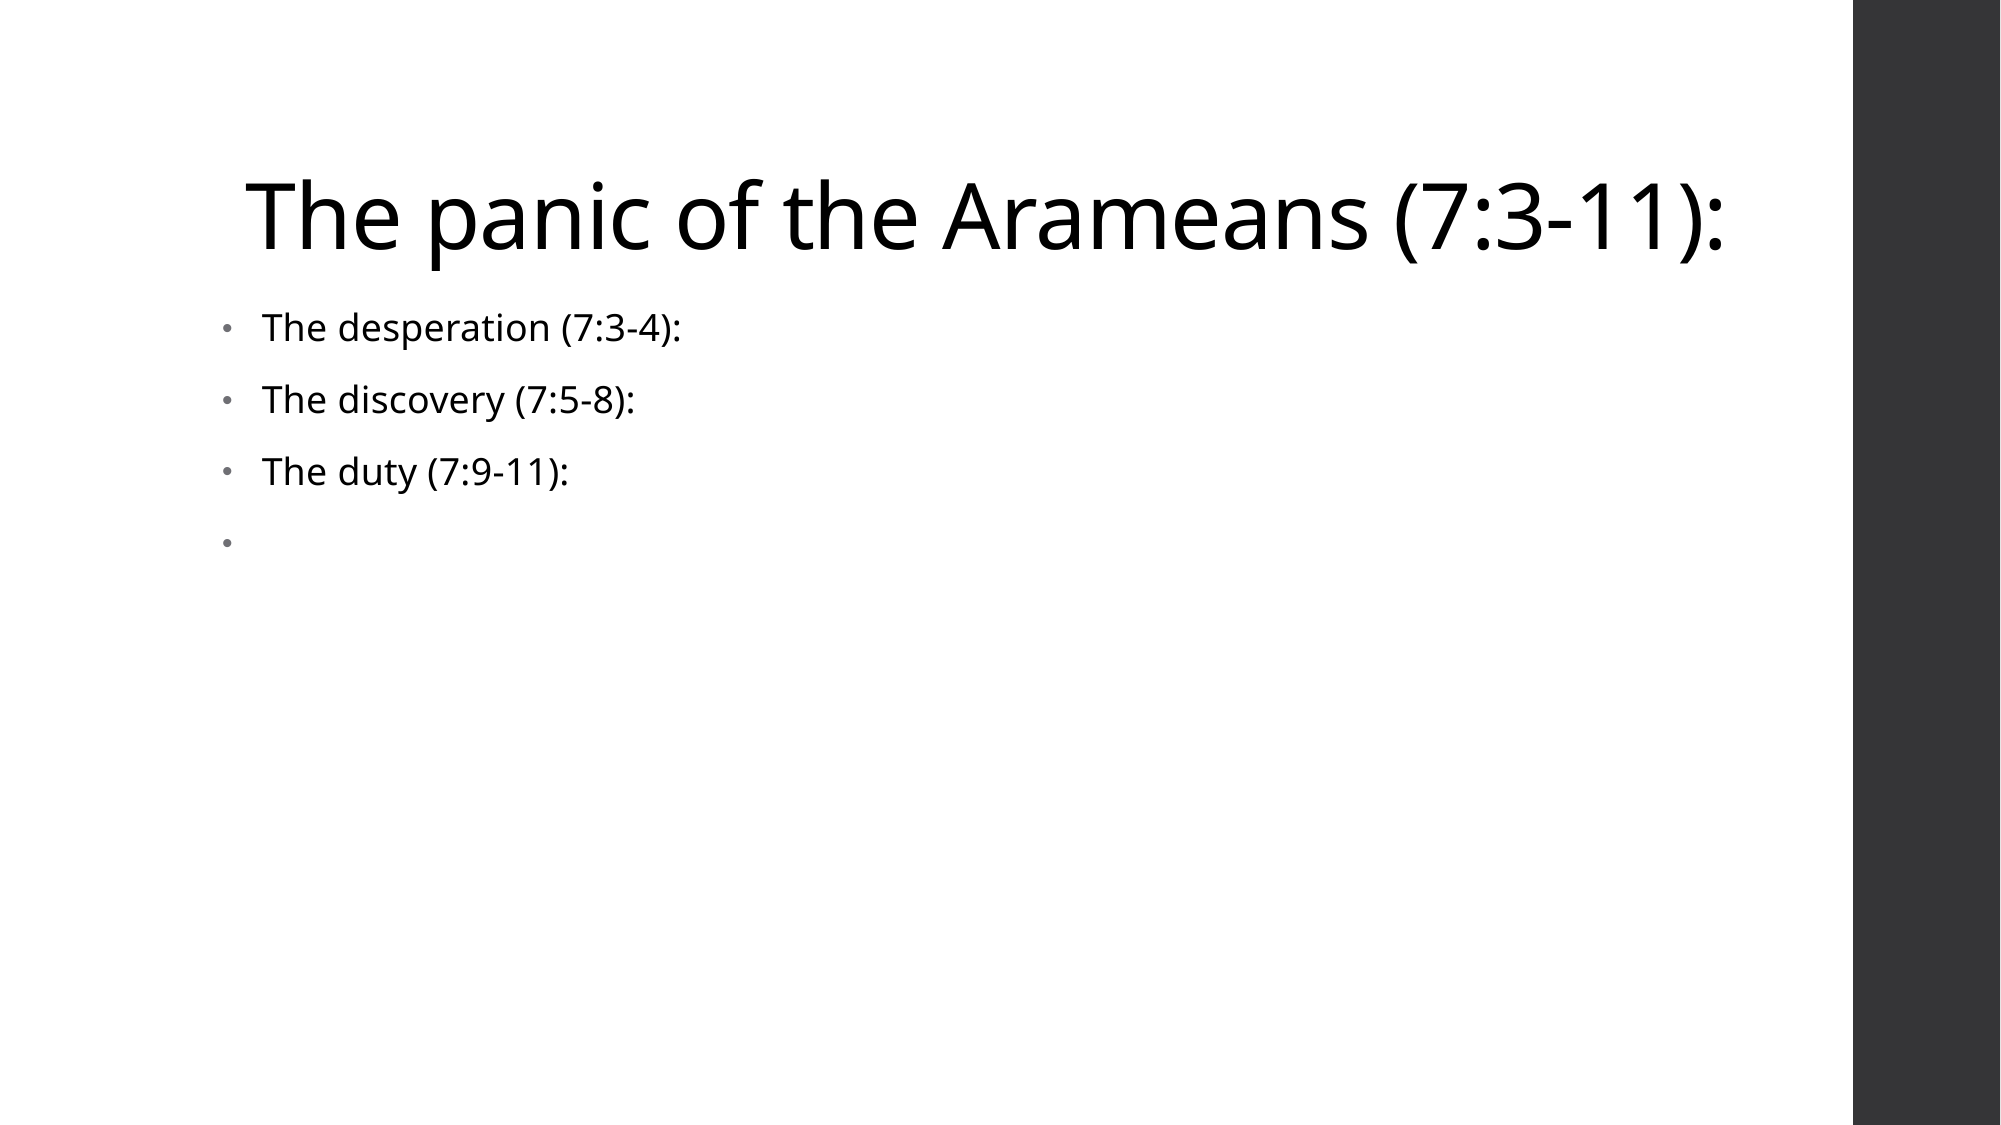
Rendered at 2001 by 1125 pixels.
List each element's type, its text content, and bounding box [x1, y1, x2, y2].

list The desperation (7:3-4): The discovery (7:5-8): The duty (7:9-11): [206, 299, 1617, 1014]
title The panic of the Arameans (7:3-11): [206, 60, 1797, 278]
